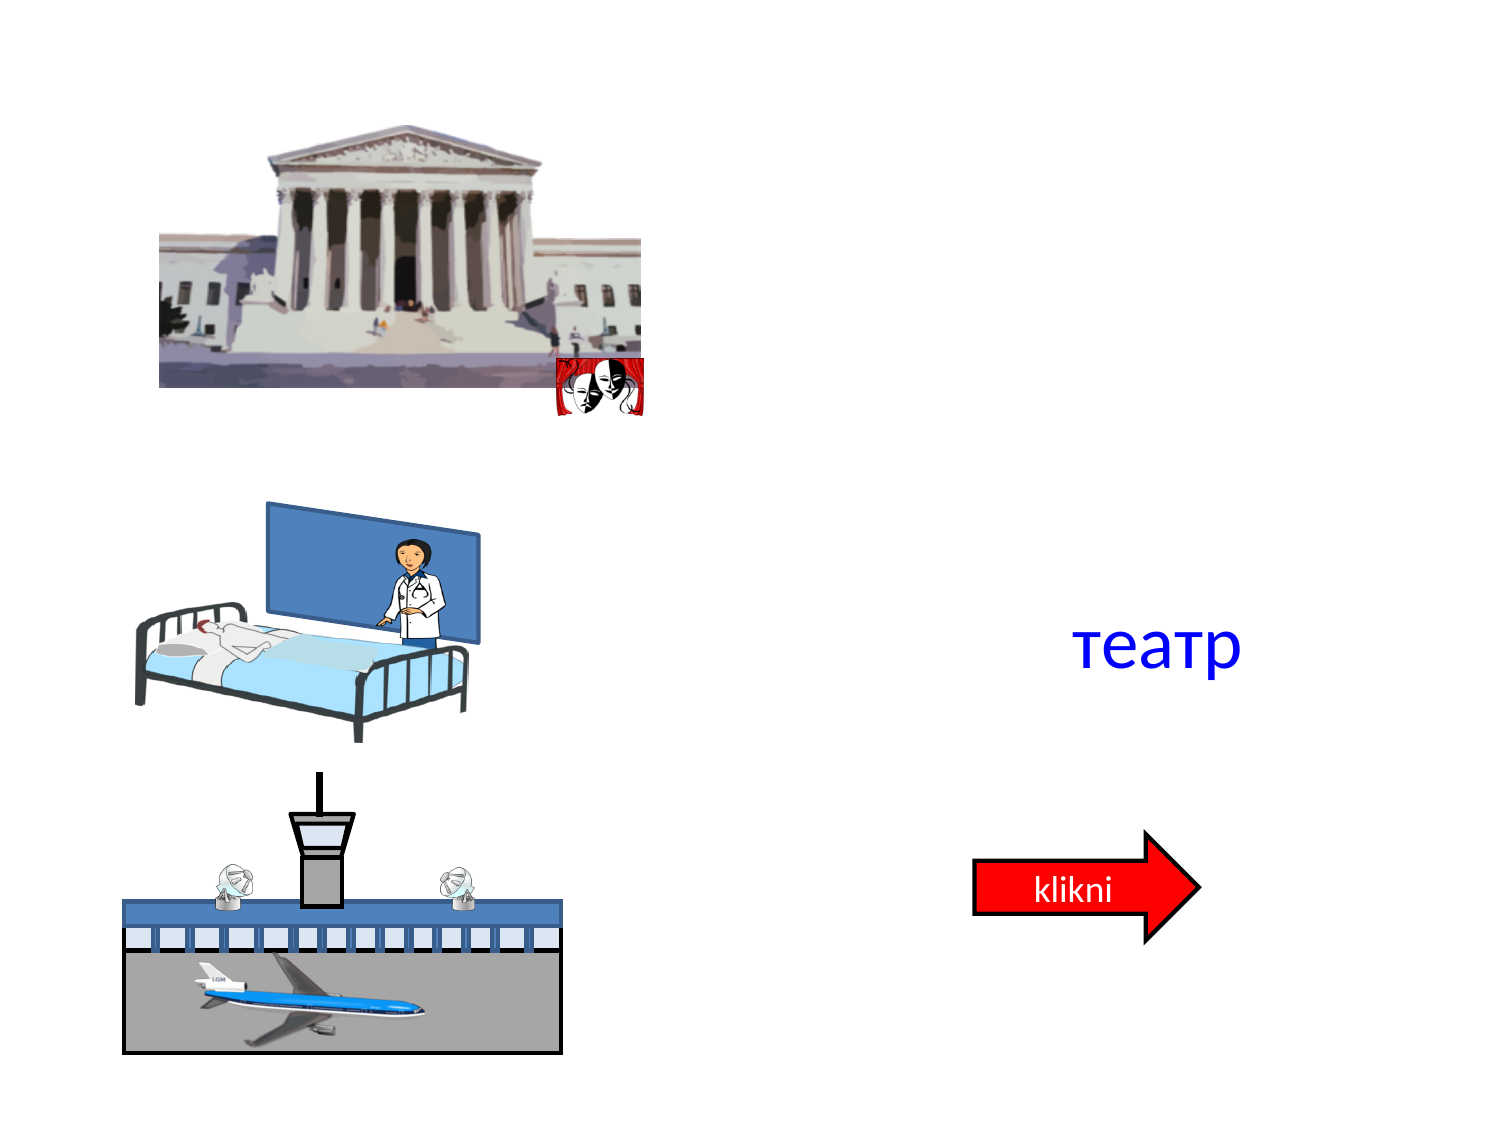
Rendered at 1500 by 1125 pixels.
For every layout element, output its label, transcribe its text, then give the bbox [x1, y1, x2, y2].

text_box [123, 813, 561, 1053]
text_box klikni [974, 834, 1199, 941]
text_box театр [1057, 586, 1259, 692]
picture [159, 125, 644, 416]
picture [215, 864, 253, 911]
text_box [262, 633, 378, 671]
picture [440, 867, 475, 911]
picture [135, 539, 469, 743]
text_box [267, 503, 479, 643]
picture [183, 937, 431, 1081]
